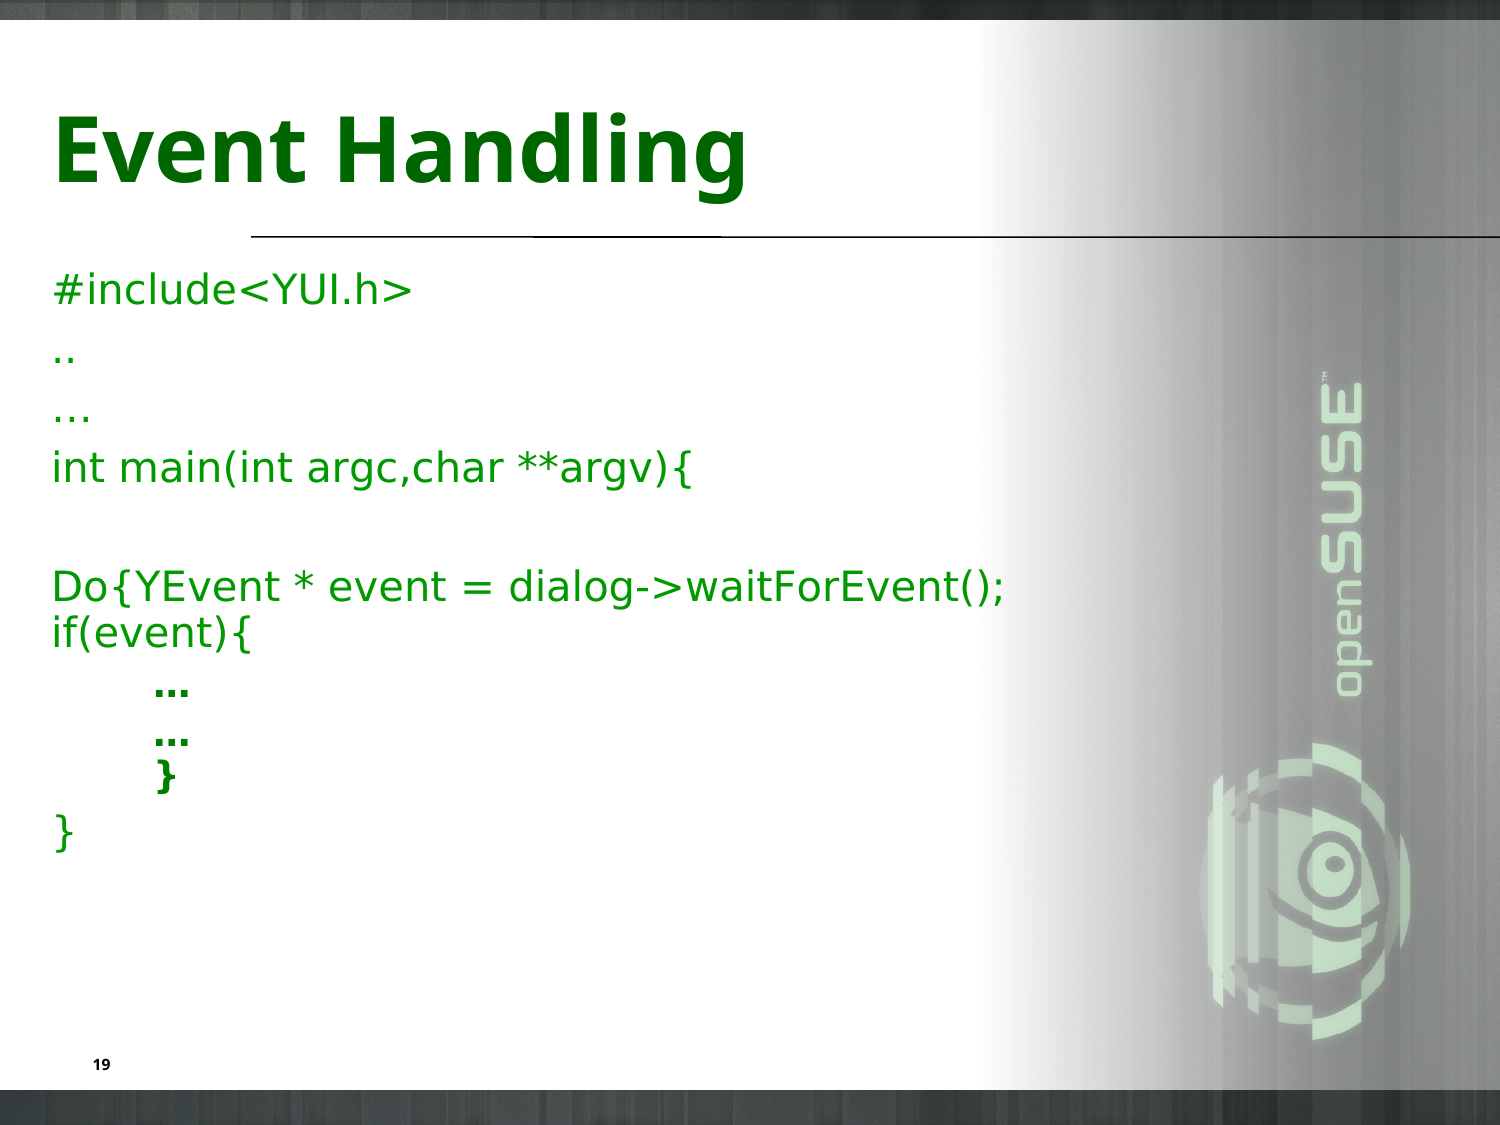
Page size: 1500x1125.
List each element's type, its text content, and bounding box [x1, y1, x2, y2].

list #include<YUI.h> .. … int main(int argc,char **argv){ Do{YEvent * event = dialog->waitForEvent(); if(event){ … … } } [51, 266, 1253, 1010]
picture [0, 0, 1500, 1125]
title Event Handling [51, 68, 1447, 232]
